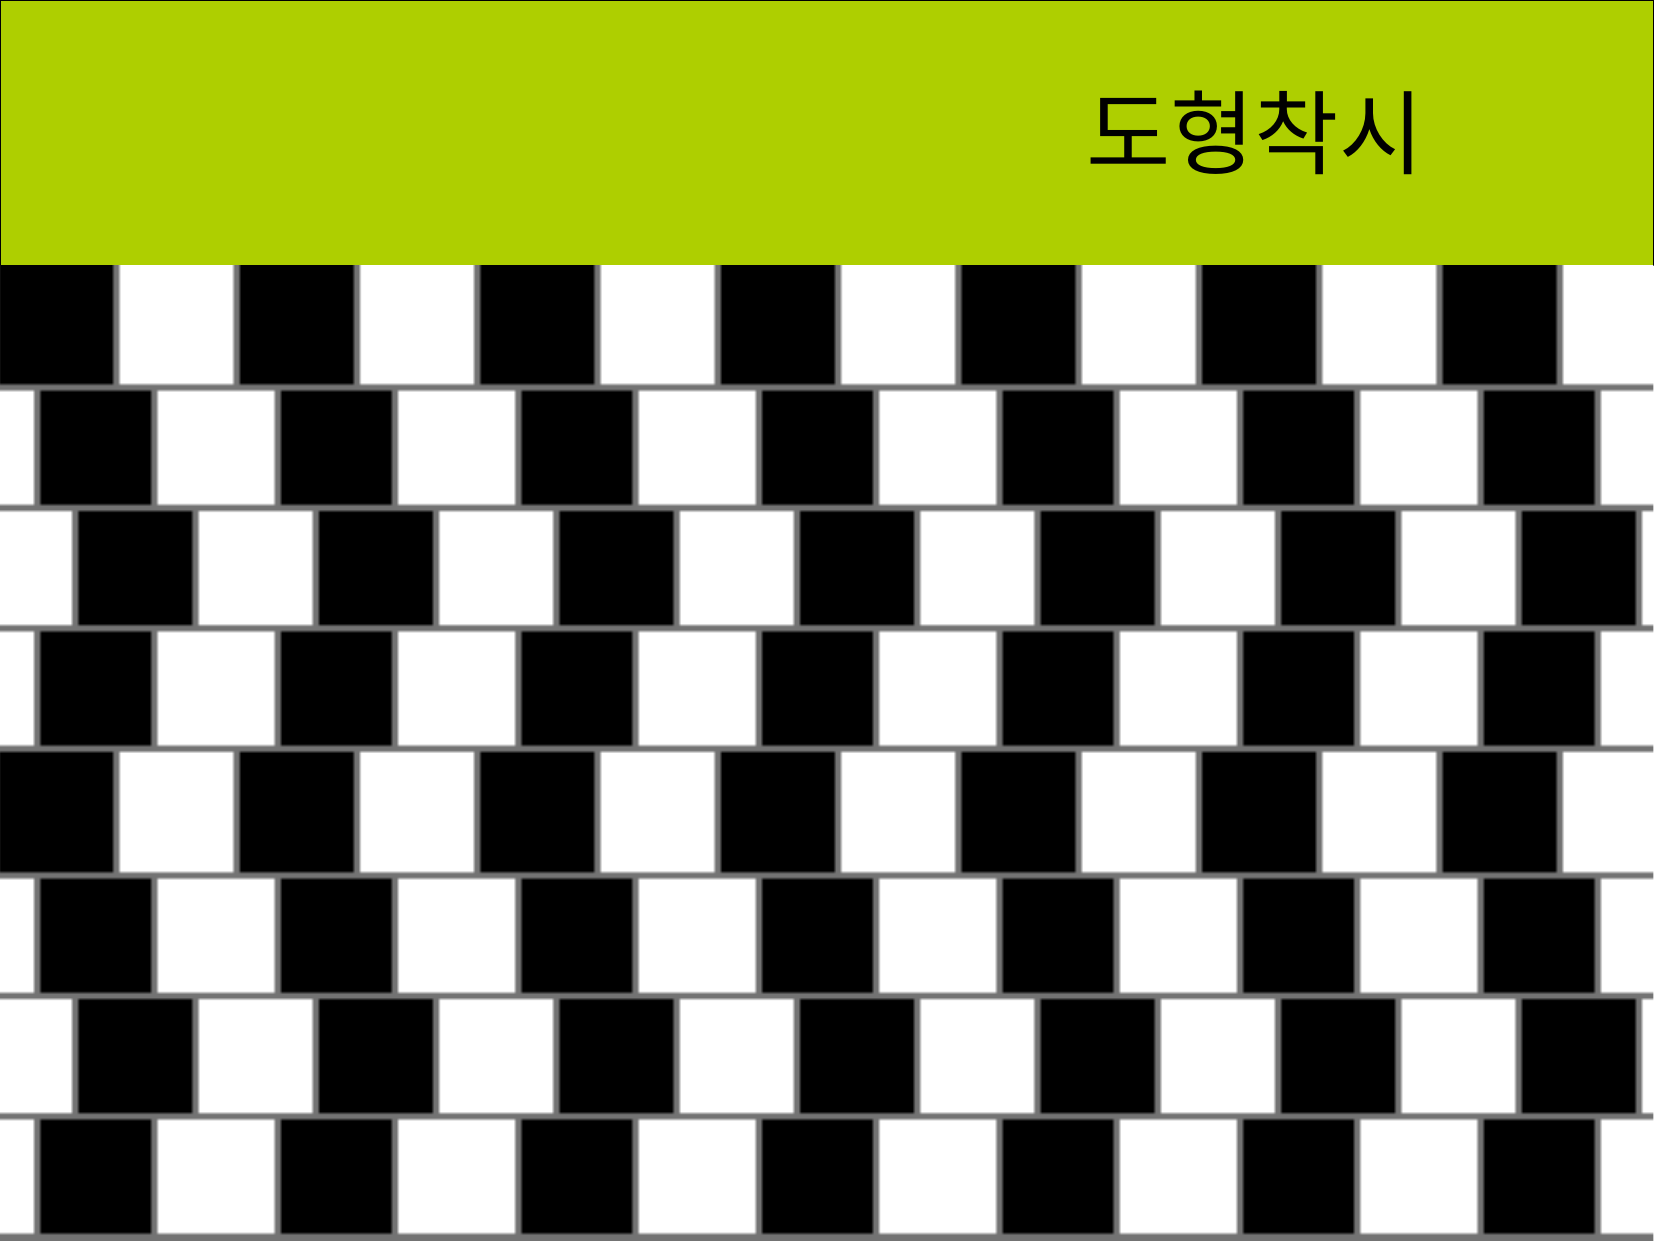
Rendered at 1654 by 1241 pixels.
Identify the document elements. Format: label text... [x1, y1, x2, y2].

picture [0, 265, 1654, 1241]
title 도형착시 [885, 49, 1625, 207]
